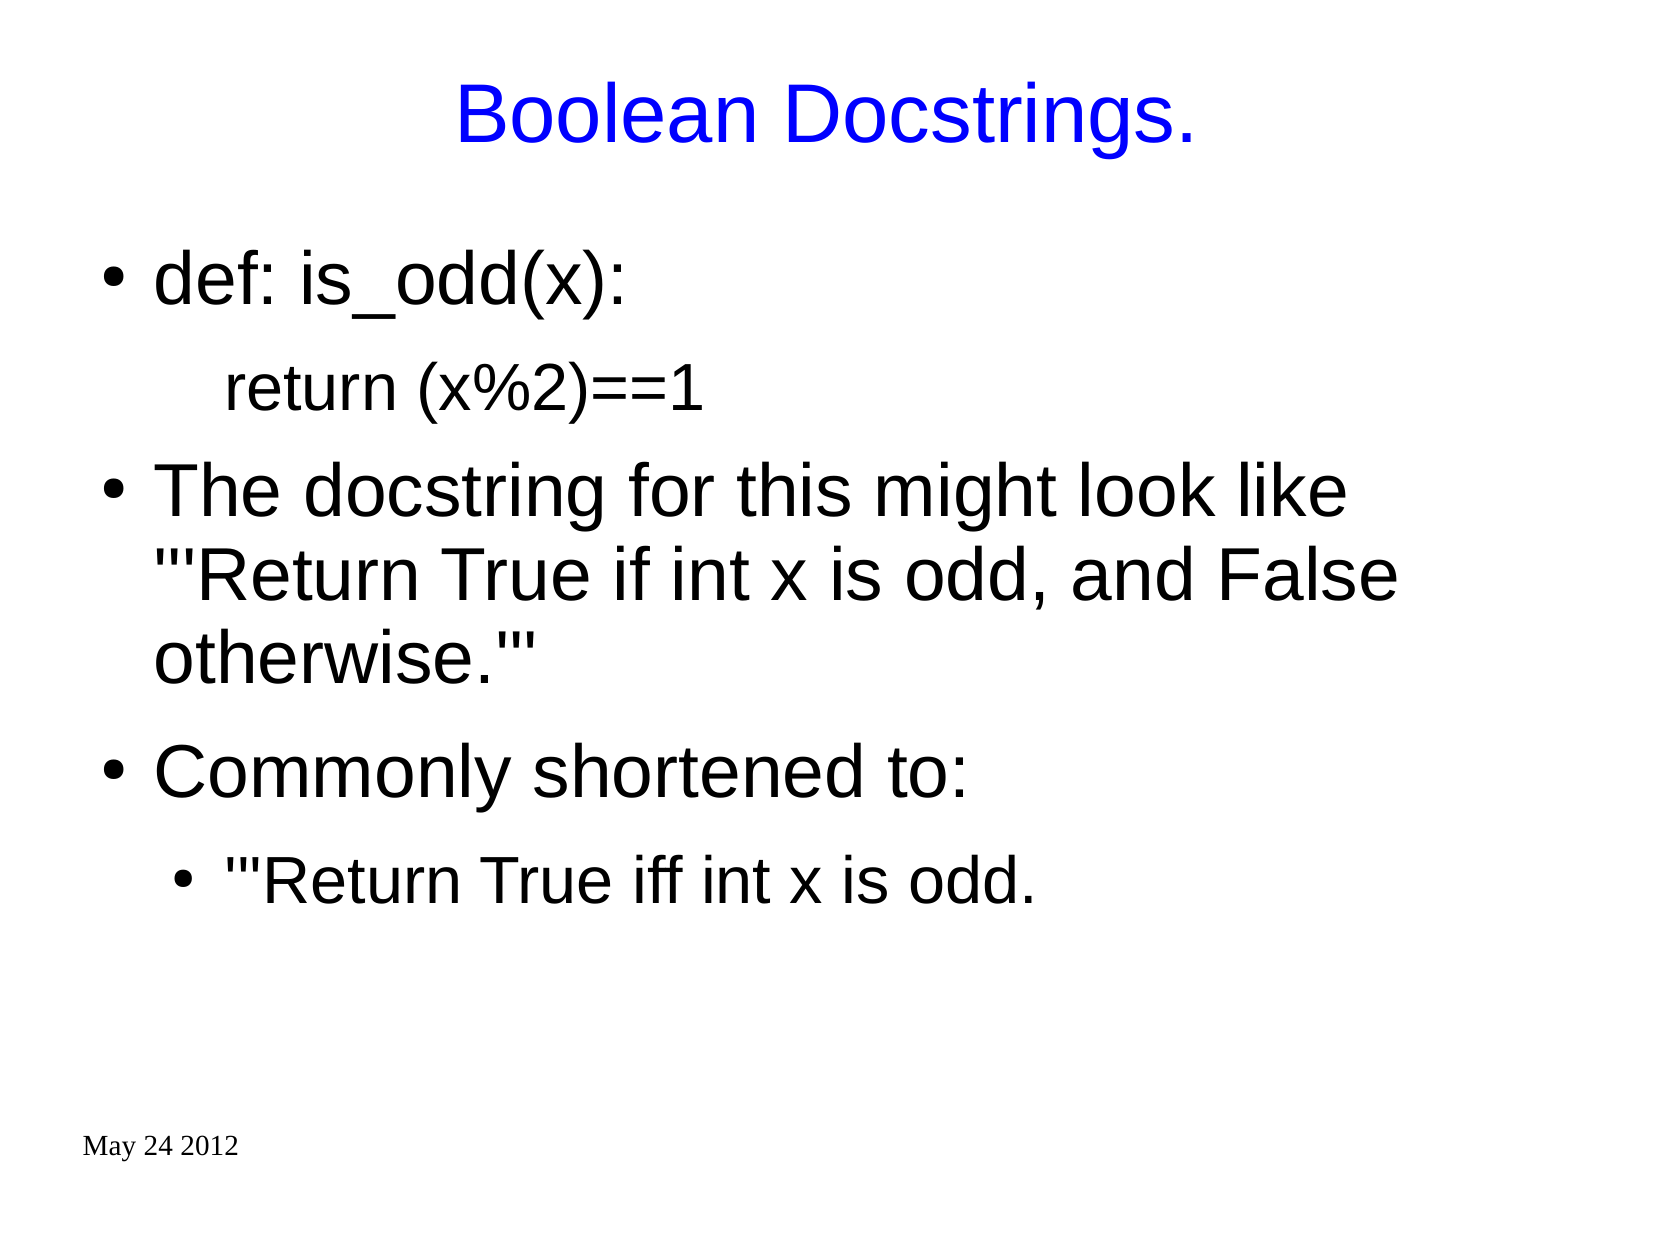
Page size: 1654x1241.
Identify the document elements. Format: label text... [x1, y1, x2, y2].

title Boolean Docstrings. [82, 49, 1571, 178]
list def: is_odd(x): return (x%2)==1 The docstring for this might look like '''Return True if int x is odd, and False otherwise.''' Commonly shortened to: '''Return True iff int x is odd. [82, 236, 1571, 1109]
